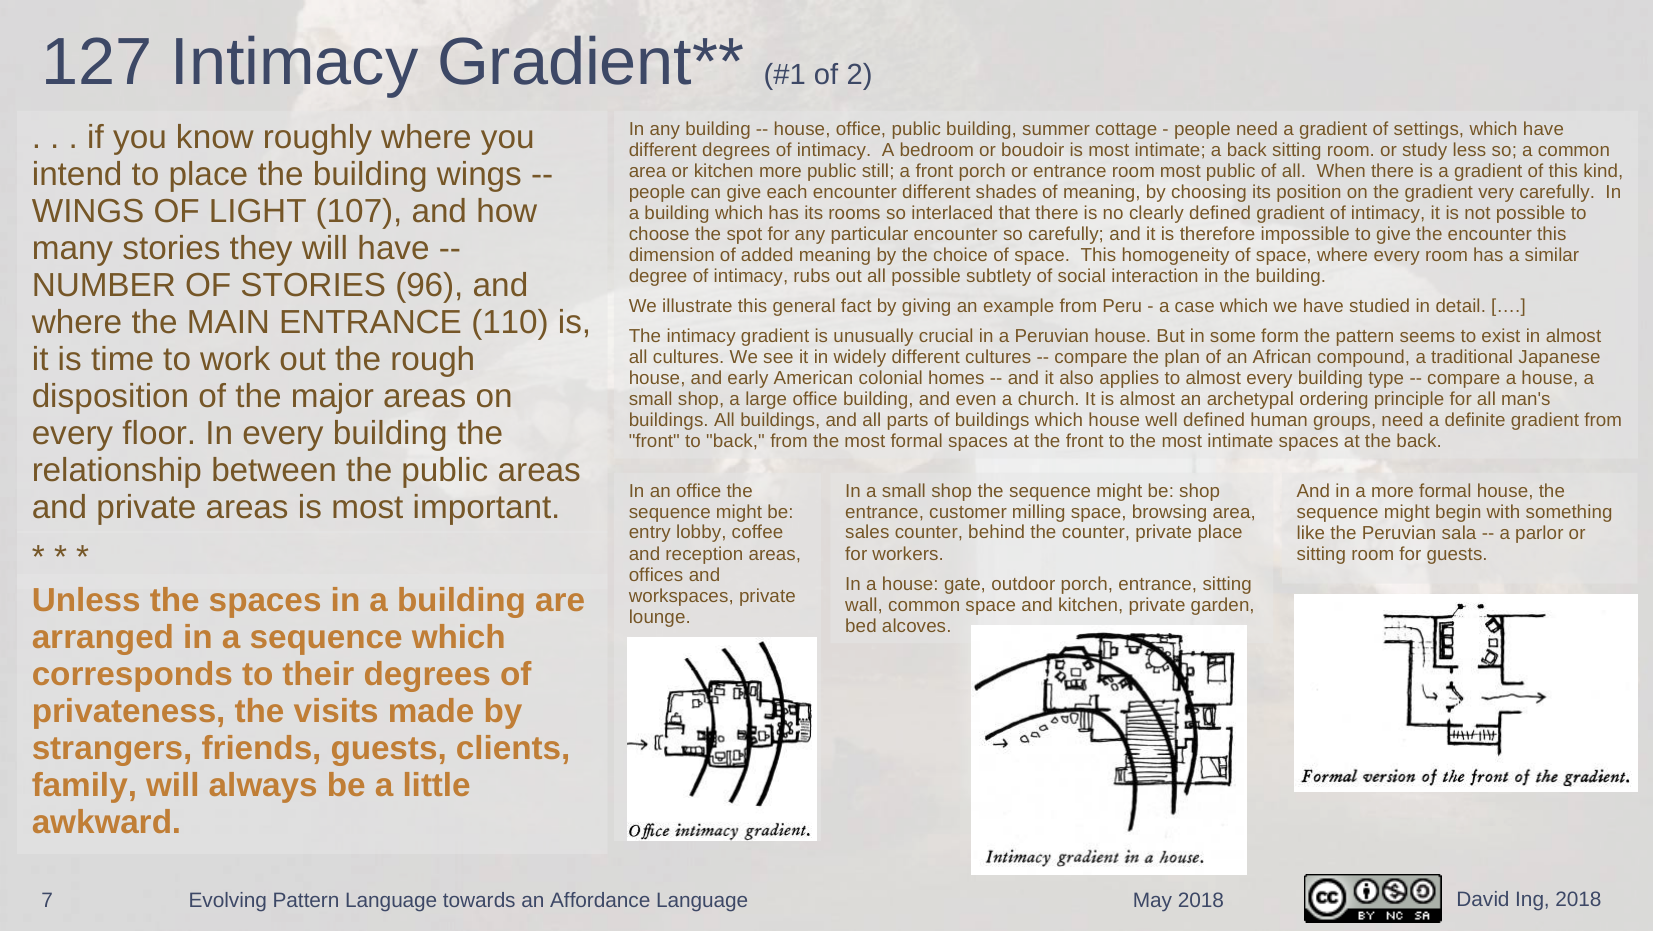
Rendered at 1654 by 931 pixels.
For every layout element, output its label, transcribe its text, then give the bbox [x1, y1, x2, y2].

text_box . . . if you know roughly where you intend to place the building wings -- WINGS OF LIGHT (107), and how many stories they will have -- NUMBER OF STORIES (96), and where the MAIN ENTRANCE (110) is, it is time to work out the rough disposition of the major areas on every floor. In every building the relationship between the public areas and private areas is most important. [17, 110, 608, 531]
text_box In an office the sequence might be: entry lobby, coffee and reception areas, offices and workspaces, private lounge. [613, 472, 821, 841]
text_box Unless the spaces in a building are arranged in a sequence which corresponds to their degrees of privateness, the visits made by strangers, friends, guests, clients, family, will always be a little awkward. [17, 574, 608, 855]
title 127 Intimacy Gradient** (#1 of 2) [41, 30, 1613, 155]
picture [627, 637, 817, 841]
picture [1304, 874, 1442, 923]
text_box And in a more formal house, the sequence might begin with something like the Peruvian sala -- a parlor or sitting room for guests. [1281, 472, 1638, 584]
picture [971, 625, 1247, 875]
text_box * * * [17, 531, 608, 574]
text_box In any building -- house, office, public building, summer cottage - people need a gradient of settings, which have different degrees of intimacy. A bedroom or boudoir is most intimate; a back sitting room. or study less so; a common area or kitchen more public still; a front porch or entrance room most public of all. When there is a gradient of this kind, people can give each encounter different shades of meaning, by choosing its position on the gradient very carefully. In a building which has its rooms so interlaced that there is no clearly defined gradient of intimacy, it is not possible to choose the spot for any particular encounter so carefully; and it is therefore impossible to give the encounter this dimension of added meaning by the choice of space. This homogeneity of space, where every room has a similar degree of intimacy, rubs out all possible subtlety of social interaction in the building. We illustrate this general fact by giving an example from Peru - a case which we have studied in detail. [….] The intimacy gradient is unusually crucial in a Peruvian house. But in some form the pattern seems to exist in almost all cultures. We see it in widely different cultures -- compare the plan of an African compound, a traditional Japanese house, and early American colonial homes -- and it also applies to almost every building type -- compare a house, a small shop, a large office building, and even a church. It is almost an archetypal ordering principle for all man's buildings. All buildings, and all parts of buildings which house well defined human groups, need a definite gradient from "front" to "back," from the most formal spaces at the front to the most intimate spaces at the back. [613, 110, 1639, 459]
text_box 1967 Pattern Manual [0, 0, 1653, 931]
picture [1294, 594, 1638, 792]
text_box In a small shop the sequence might be: shop entrance, customer milling space, browsing area, sales counter, behind the counter, private place for workers. In a house: gate, outdoor porch, entrance, sitting wall, common space and kitchen, private garden, bed alcoves. [830, 472, 1274, 644]
